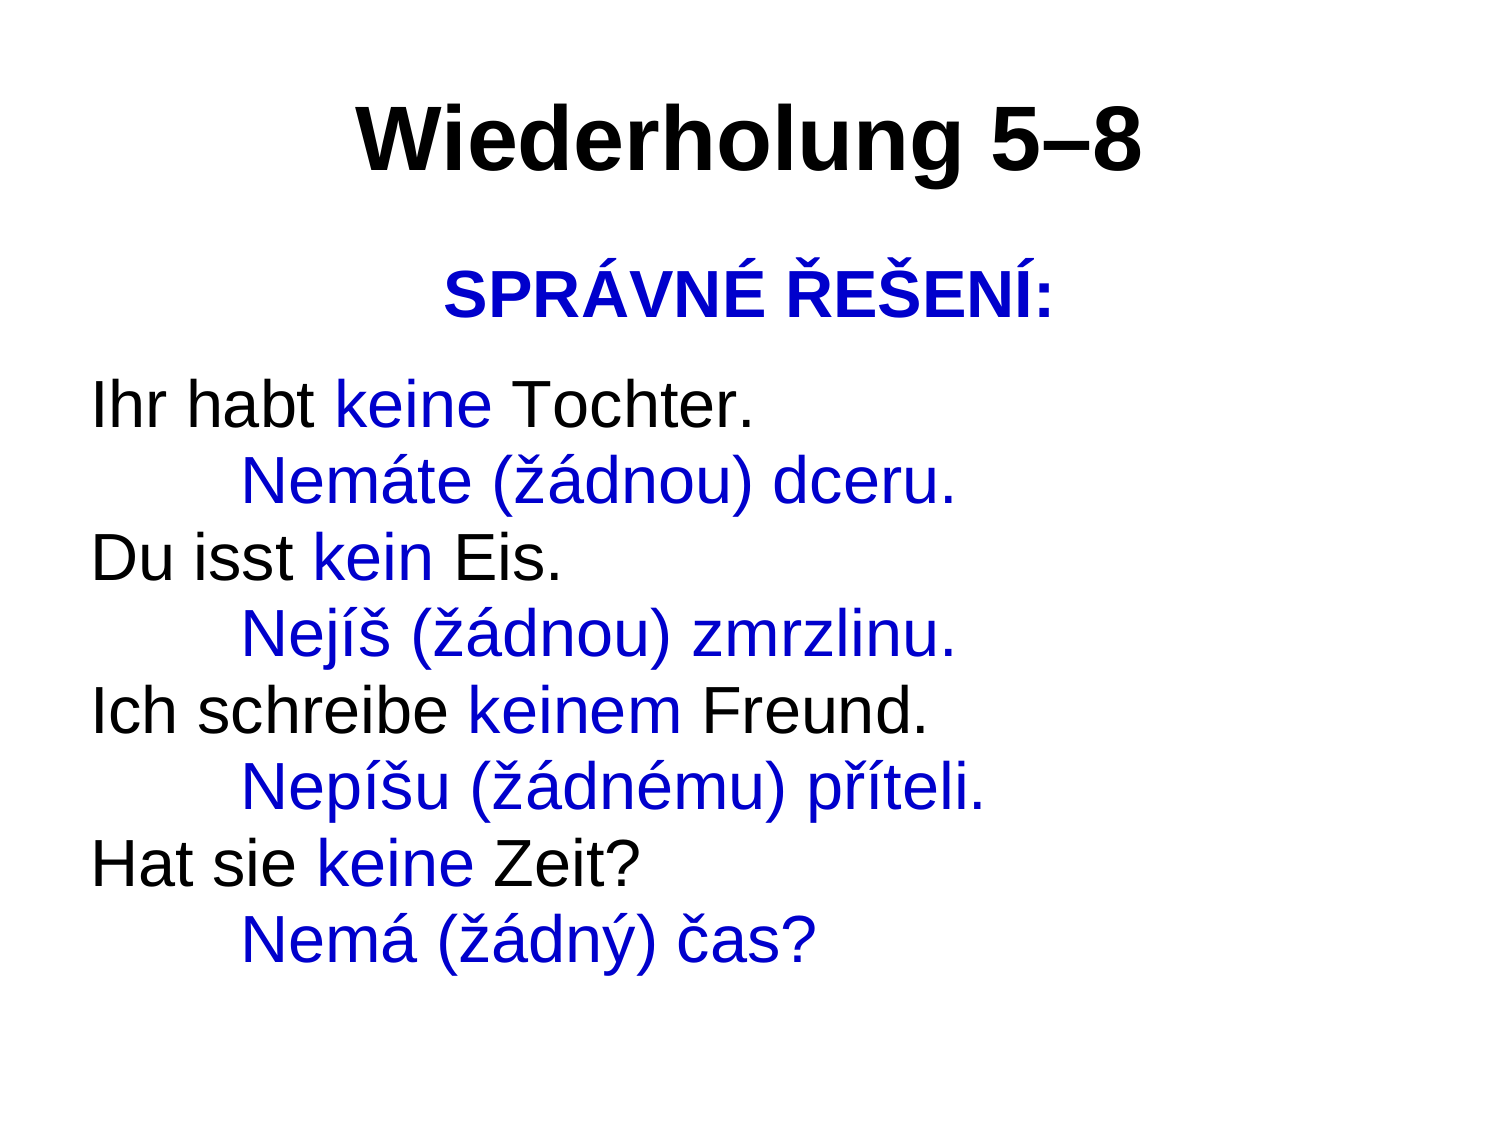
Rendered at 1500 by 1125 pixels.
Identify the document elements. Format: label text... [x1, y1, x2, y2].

list SPRÁVNÉ ŘEŠENÍ: Ihr habt keine Tochter. Nemáte (žádnou) dceru. Du isst kein Eis. Nejíš (žádnou) zmrzlinu. Ich schreibe keinem Freund. Nepíšu (žádnému) příteli. Hat sie keine Zeit? Nemá (žádný) čas? [75, 262, 1426, 1112]
title Wiederholung 5–8 [75, 45, 1426, 233]
